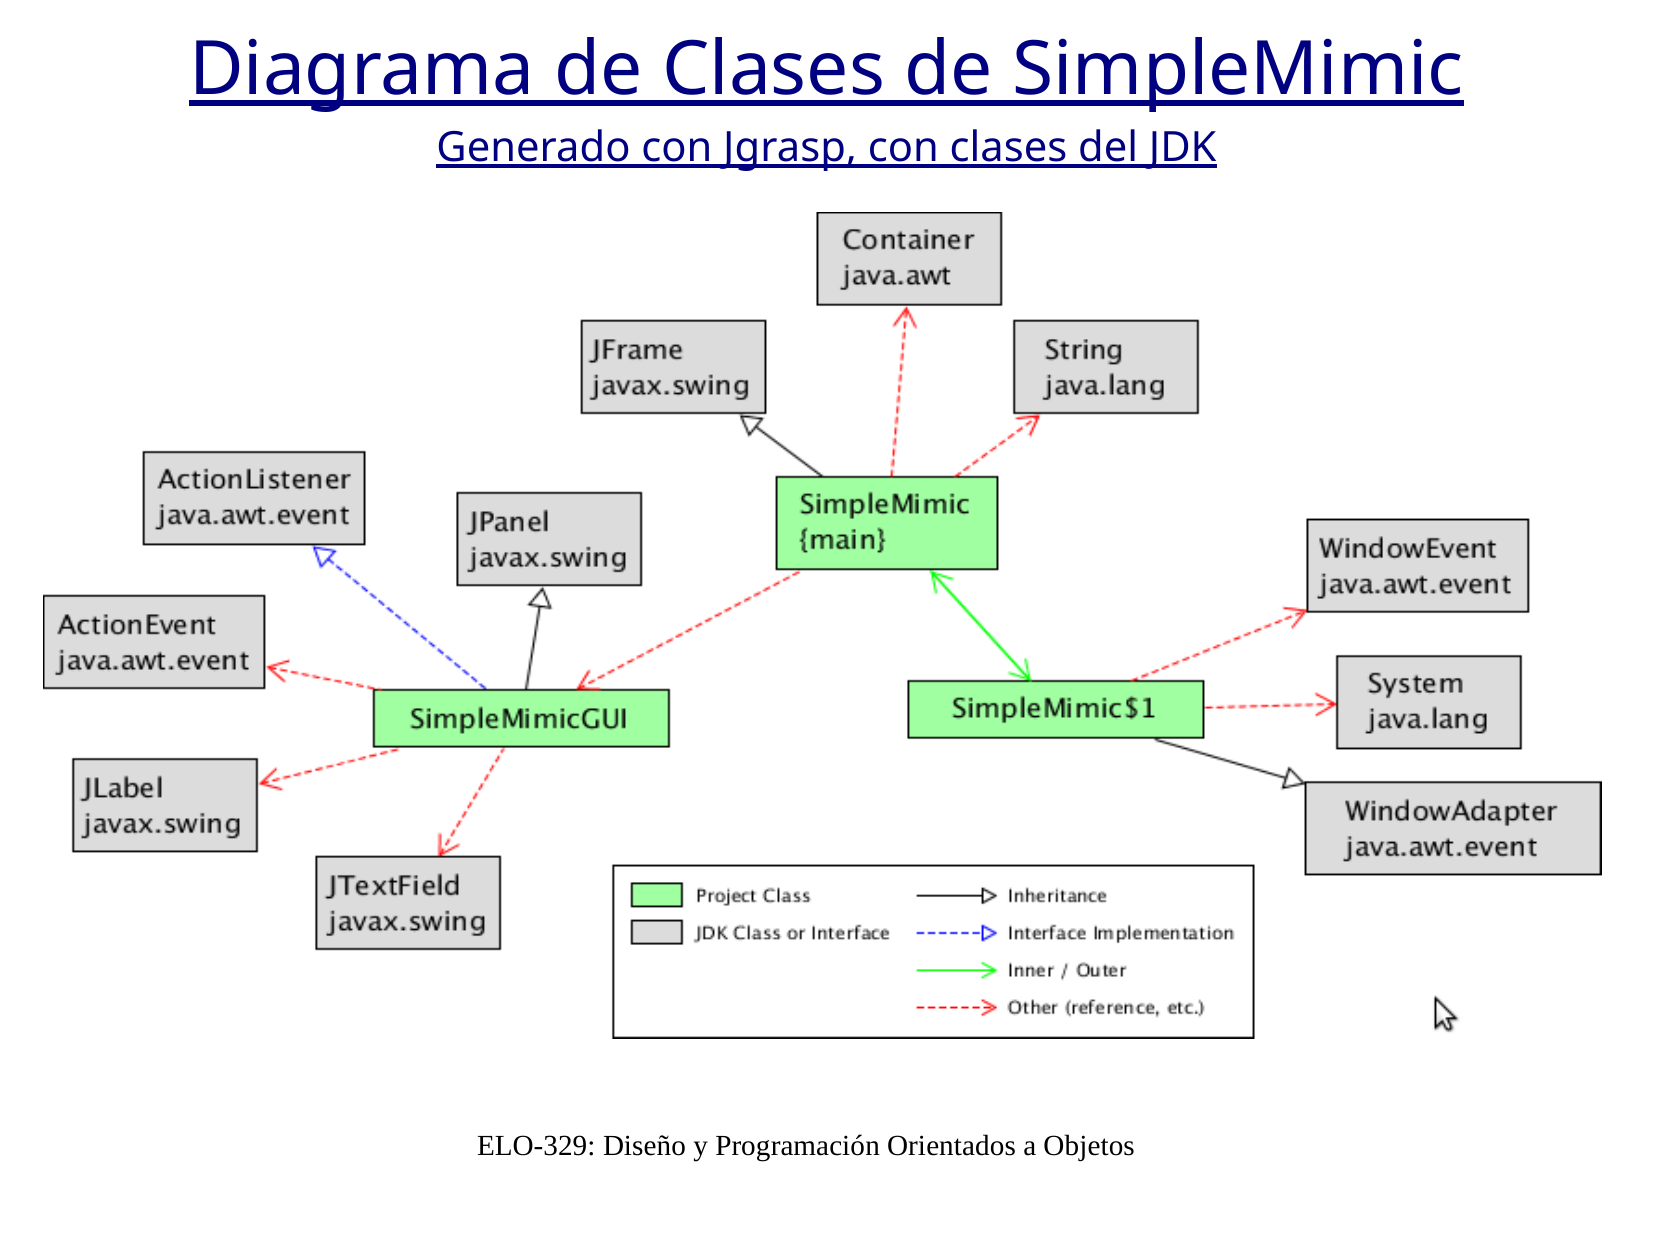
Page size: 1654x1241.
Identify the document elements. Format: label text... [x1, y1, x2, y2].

picture [43, 212, 1602, 1039]
title Diagrama de Clases de SimpleMimic Generado con Jgrasp, con clases del JDK [82, 29, 1571, 159]
